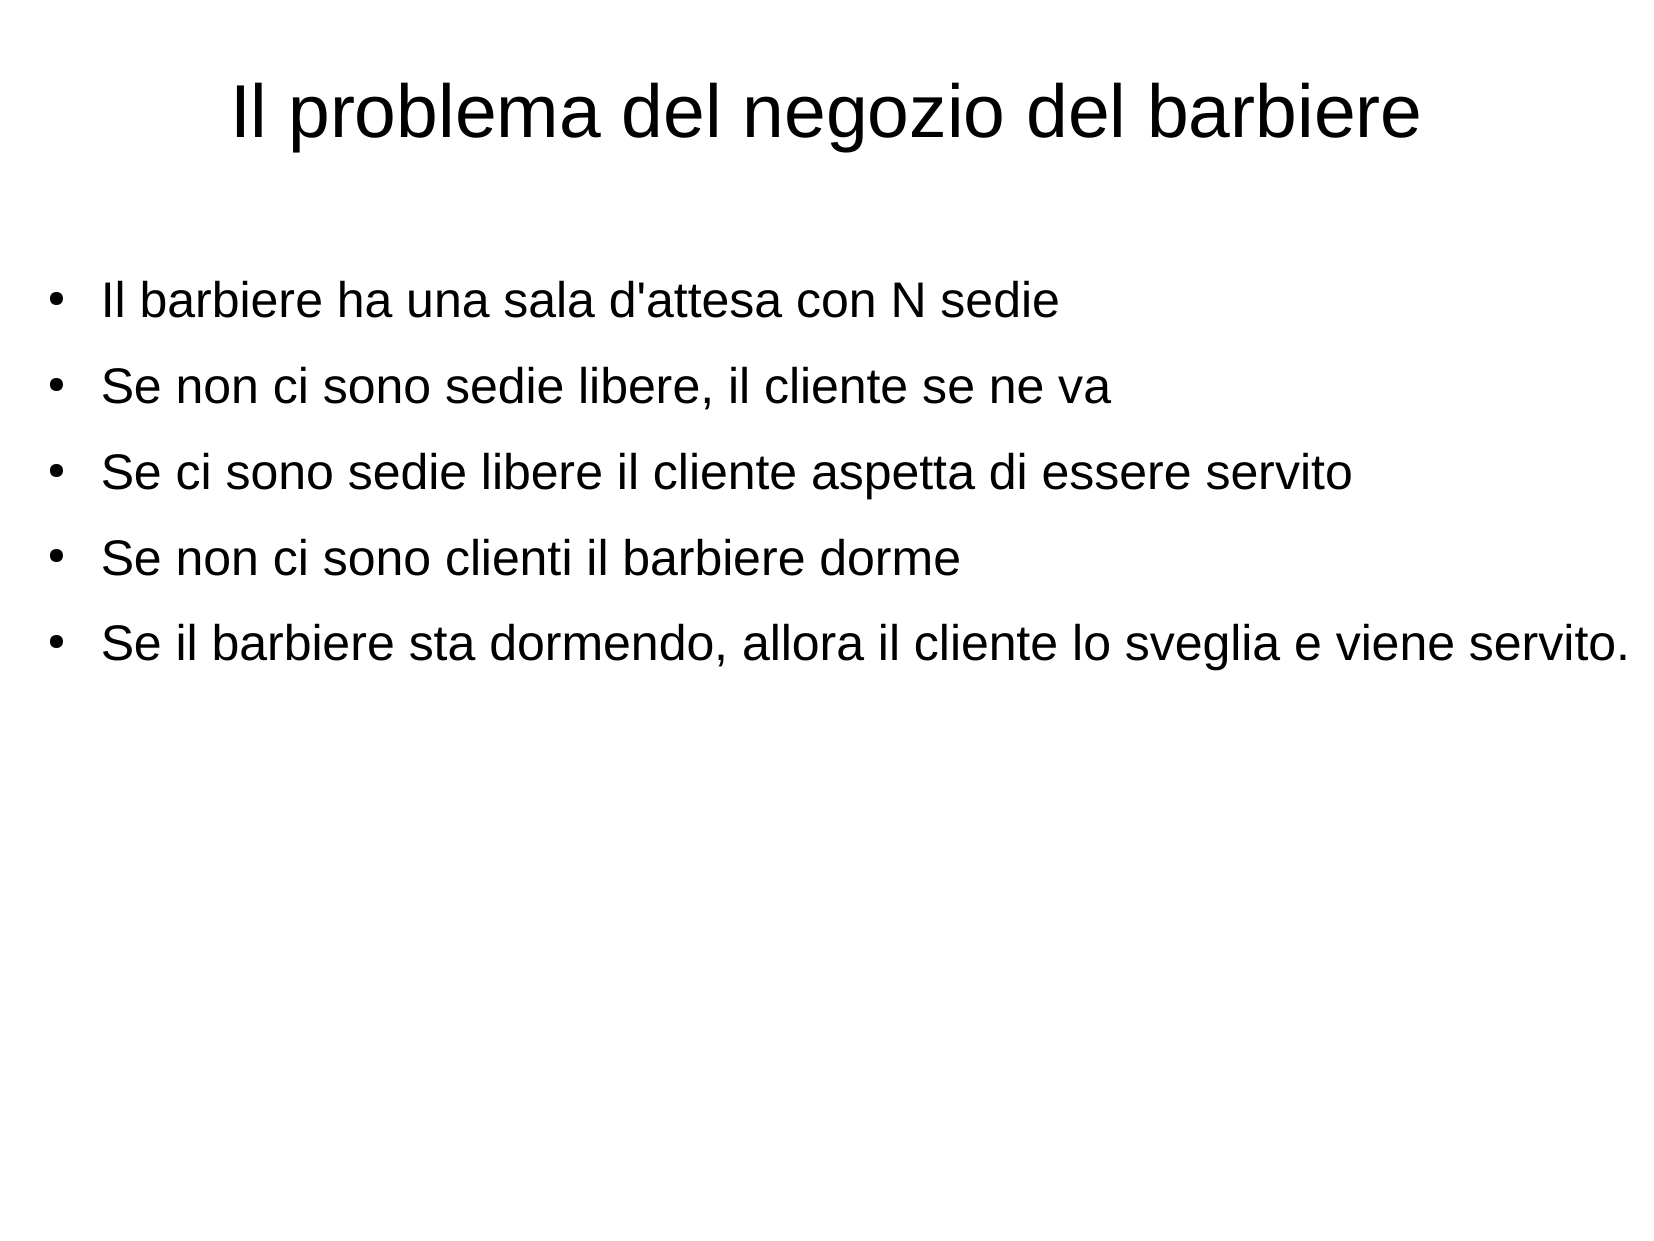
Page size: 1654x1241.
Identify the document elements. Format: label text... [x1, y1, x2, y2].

list Il barbiere ha una sala d'attesa con N sedie Se non ci sono sedie libere, il cliente se ne va Se ci sono sedie libere il cliente aspetta di essere servito Se non ci sono clienti il barbiere dorme Se il barbiere sta dormendo, allora il cliente lo sveglia e viene servito. [30, 272, 1636, 1241]
title Il problema del negozio del barbiere [82, 8, 1571, 216]
